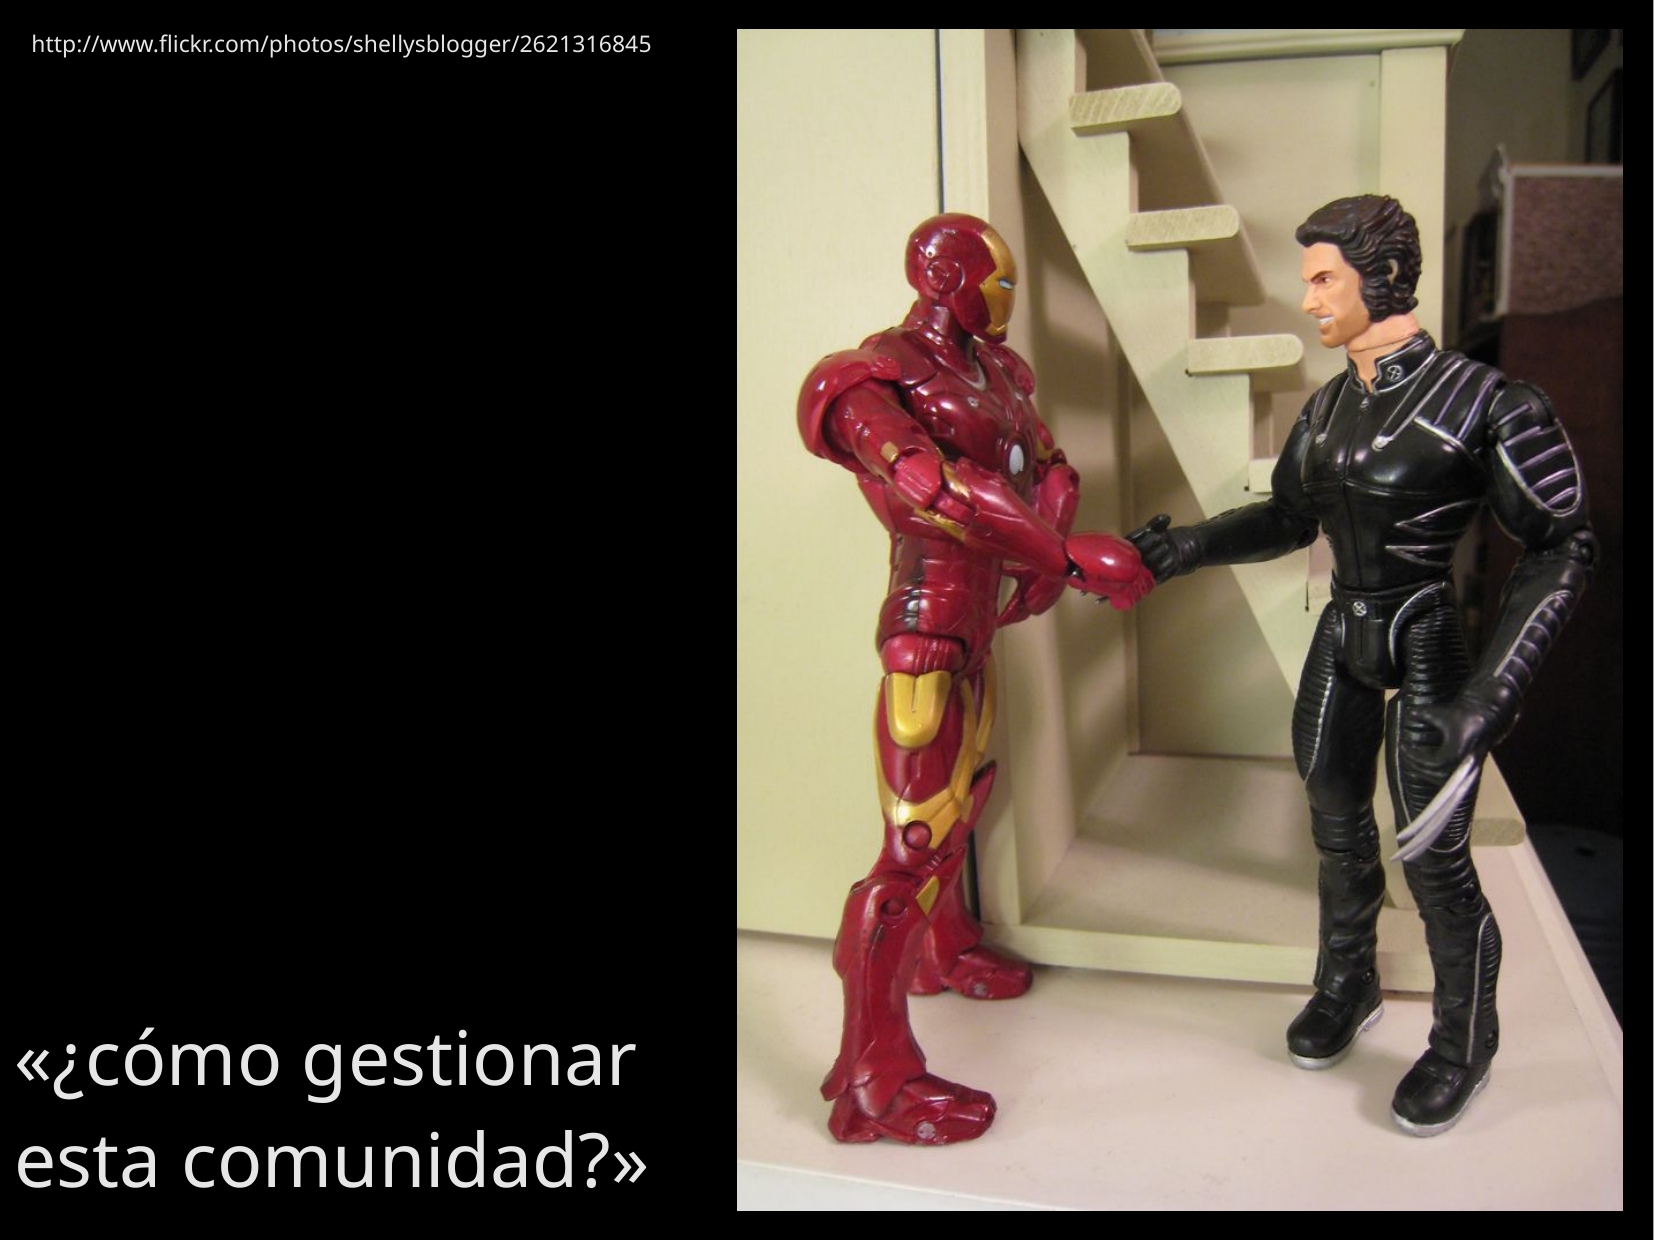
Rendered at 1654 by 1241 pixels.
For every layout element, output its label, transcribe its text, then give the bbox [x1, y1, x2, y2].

text_box «¿cómo gestionar esta comunidad?» [0, 1003, 737, 1211]
text_box http://www.flickr.com/photos/shellysblogger/2621316845 [16, 20, 739, 89]
picture [737, 29, 1623, 1211]
